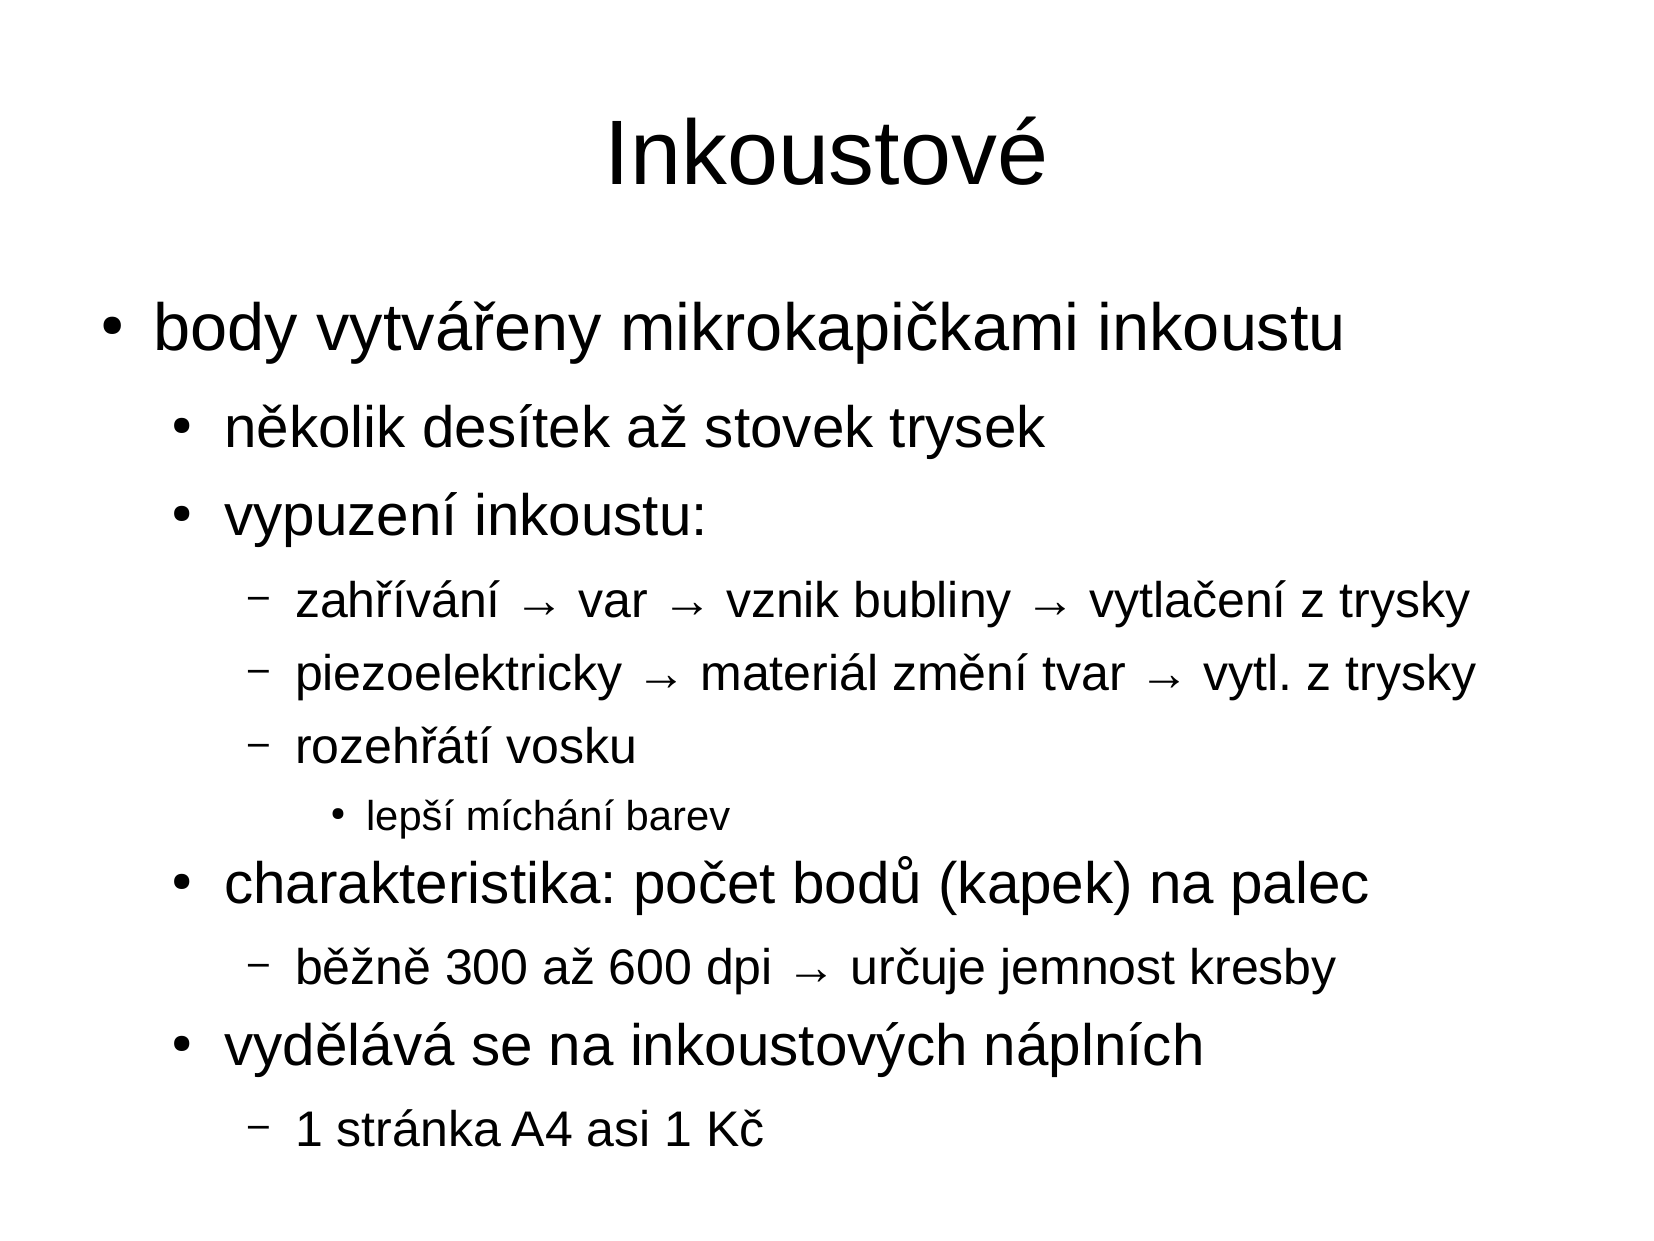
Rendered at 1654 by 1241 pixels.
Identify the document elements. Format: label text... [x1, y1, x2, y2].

title Inkoustové [82, 56, 1571, 250]
list body vytvářeny mikrokapičkami inkoustu několik desítek až stovek trysek vypuzení inkoustu: zahřívání → var → vznik bubliny → vytlačení z trysky piezoelektricky → materiál změní tvar → vytl. z trysky rozehřátí vosku lepší míchání barev charakteristika: počet bodů (kapek) na palec běžně 300 až 600 dpi → určuje jemnost kresby vydělává se na inkoustových náplních 1 stránka A4 asi 1 Kč [82, 290, 1571, 1158]
